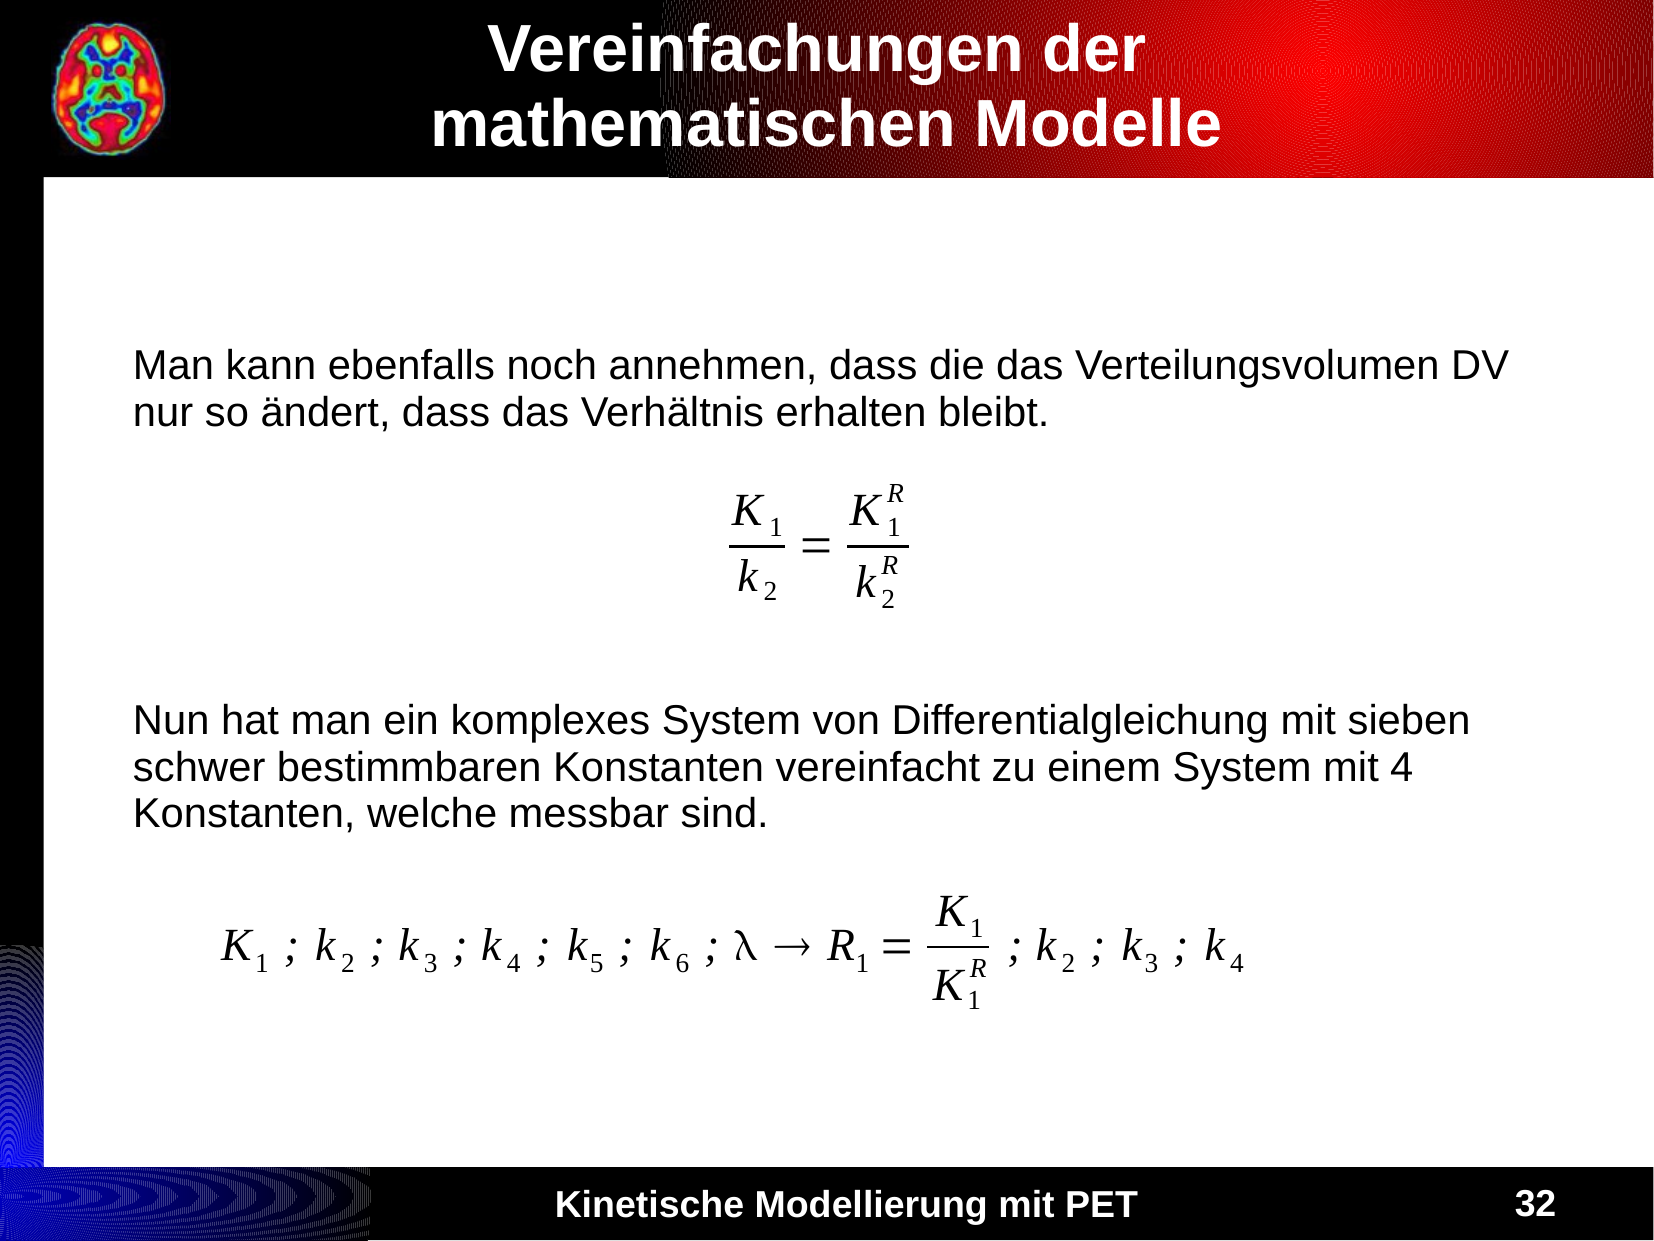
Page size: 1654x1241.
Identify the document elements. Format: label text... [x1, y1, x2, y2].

text_box Man kann ebenfalls noch annehmen, dass die das Verteilungsvolumen DV nur so ändert, dass das Verhältnis erhalten bleibt. [118, 334, 1536, 443]
title Vereinfachungen der mathematischen Modelle [115, 10, 1539, 161]
text_box Kinetische Modellierung mit PET [512, 1176, 1182, 1235]
chart [206, 885, 1255, 1018]
text_box [0, 0, 1654, 1241]
picture [51, 17, 115, 160]
text_box Nun hat man ein komplexes System von Differentialgleichung mit sieben schwer bestimmbaren Konstanten vereinfacht zu einem System mit 4 Konstanten, welche messbar sind. [118, 689, 1536, 845]
text_box 55 [1422, 1175, 1649, 1234]
chart [714, 476, 921, 615]
